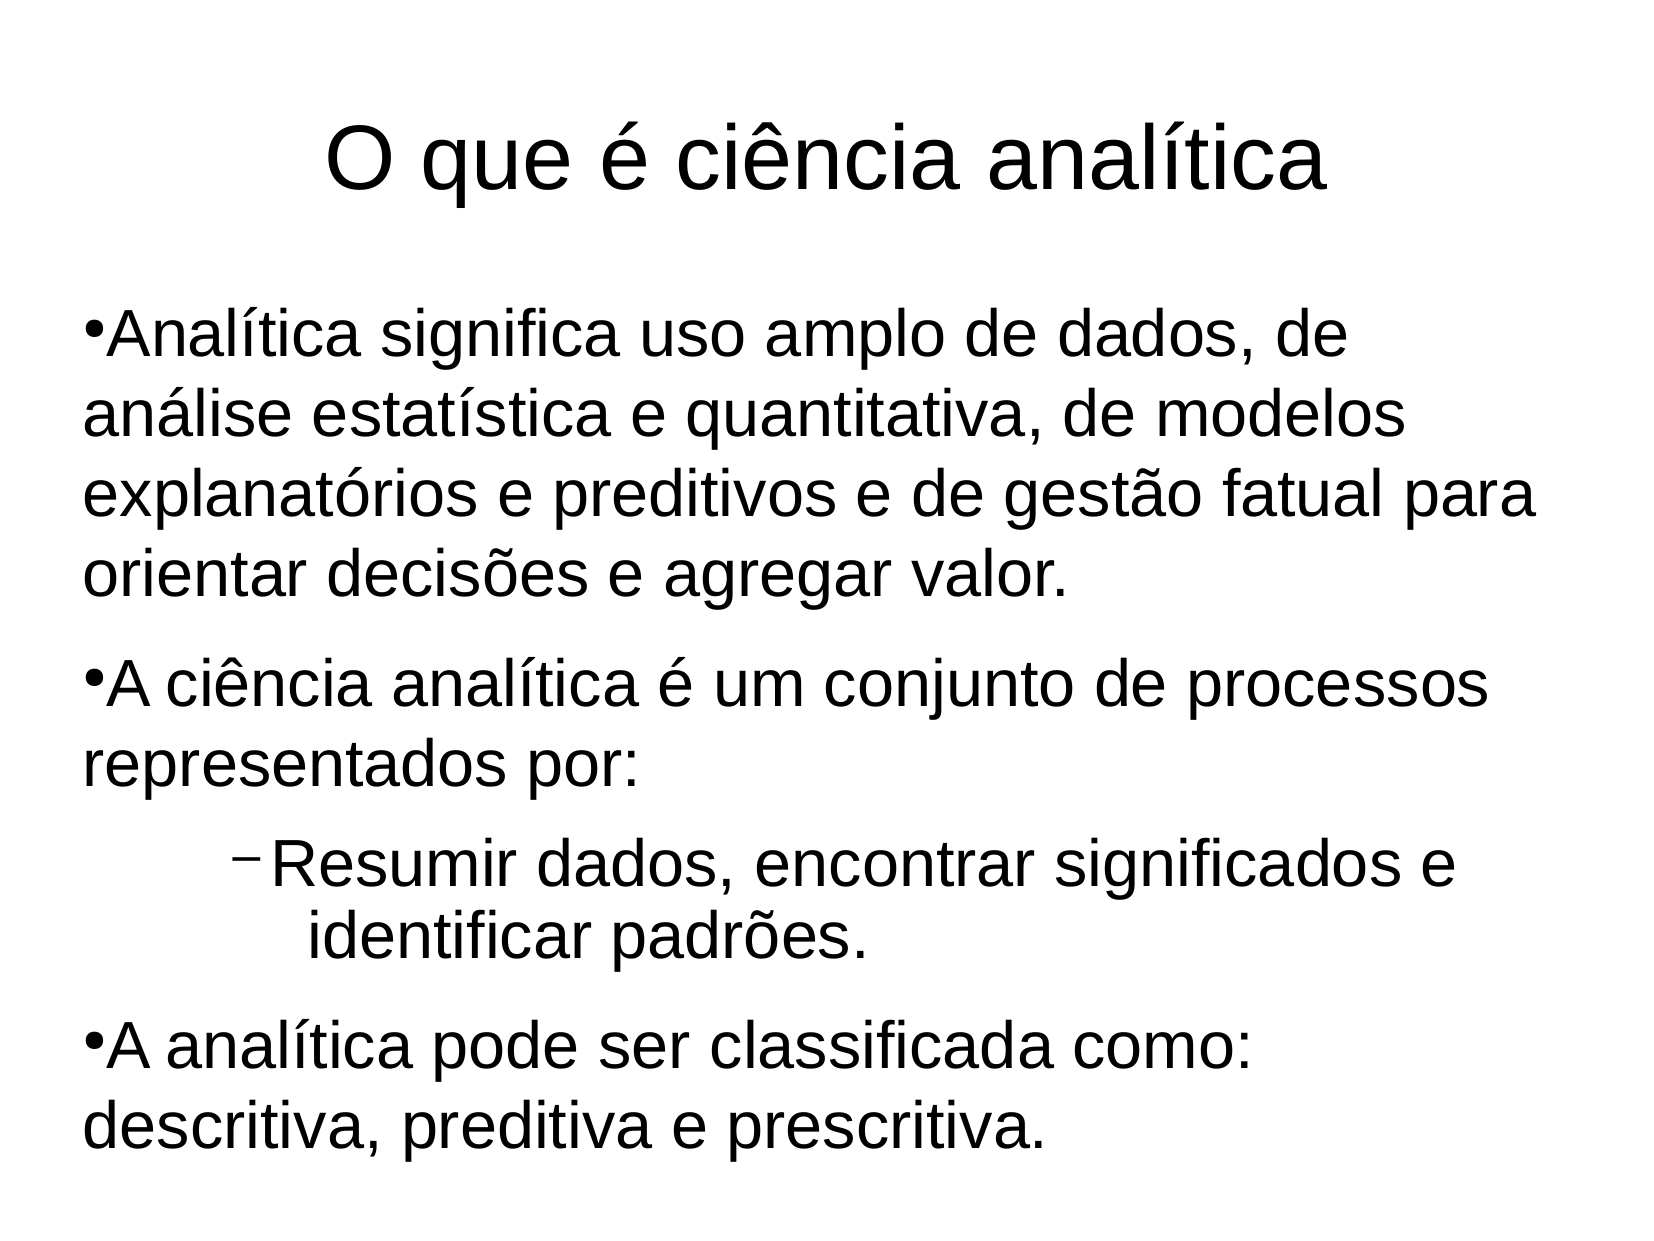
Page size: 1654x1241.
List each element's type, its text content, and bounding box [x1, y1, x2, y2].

list Analítica significa uso amplo de dados, de análise estatística e quantitativa, de modelos explanatórios e preditivos e de gestão fatual para orientar decisões e agregar valor. A ciência analítica é um conjunto de processos representados por: Resumir dados, encontrar significados e identificar padrões. A analítica pode ser classificada como: descritiva, preditiva e prescritiva. [82, 290, 1571, 1010]
title O que é ciência analítica [82, 49, 1571, 257]
